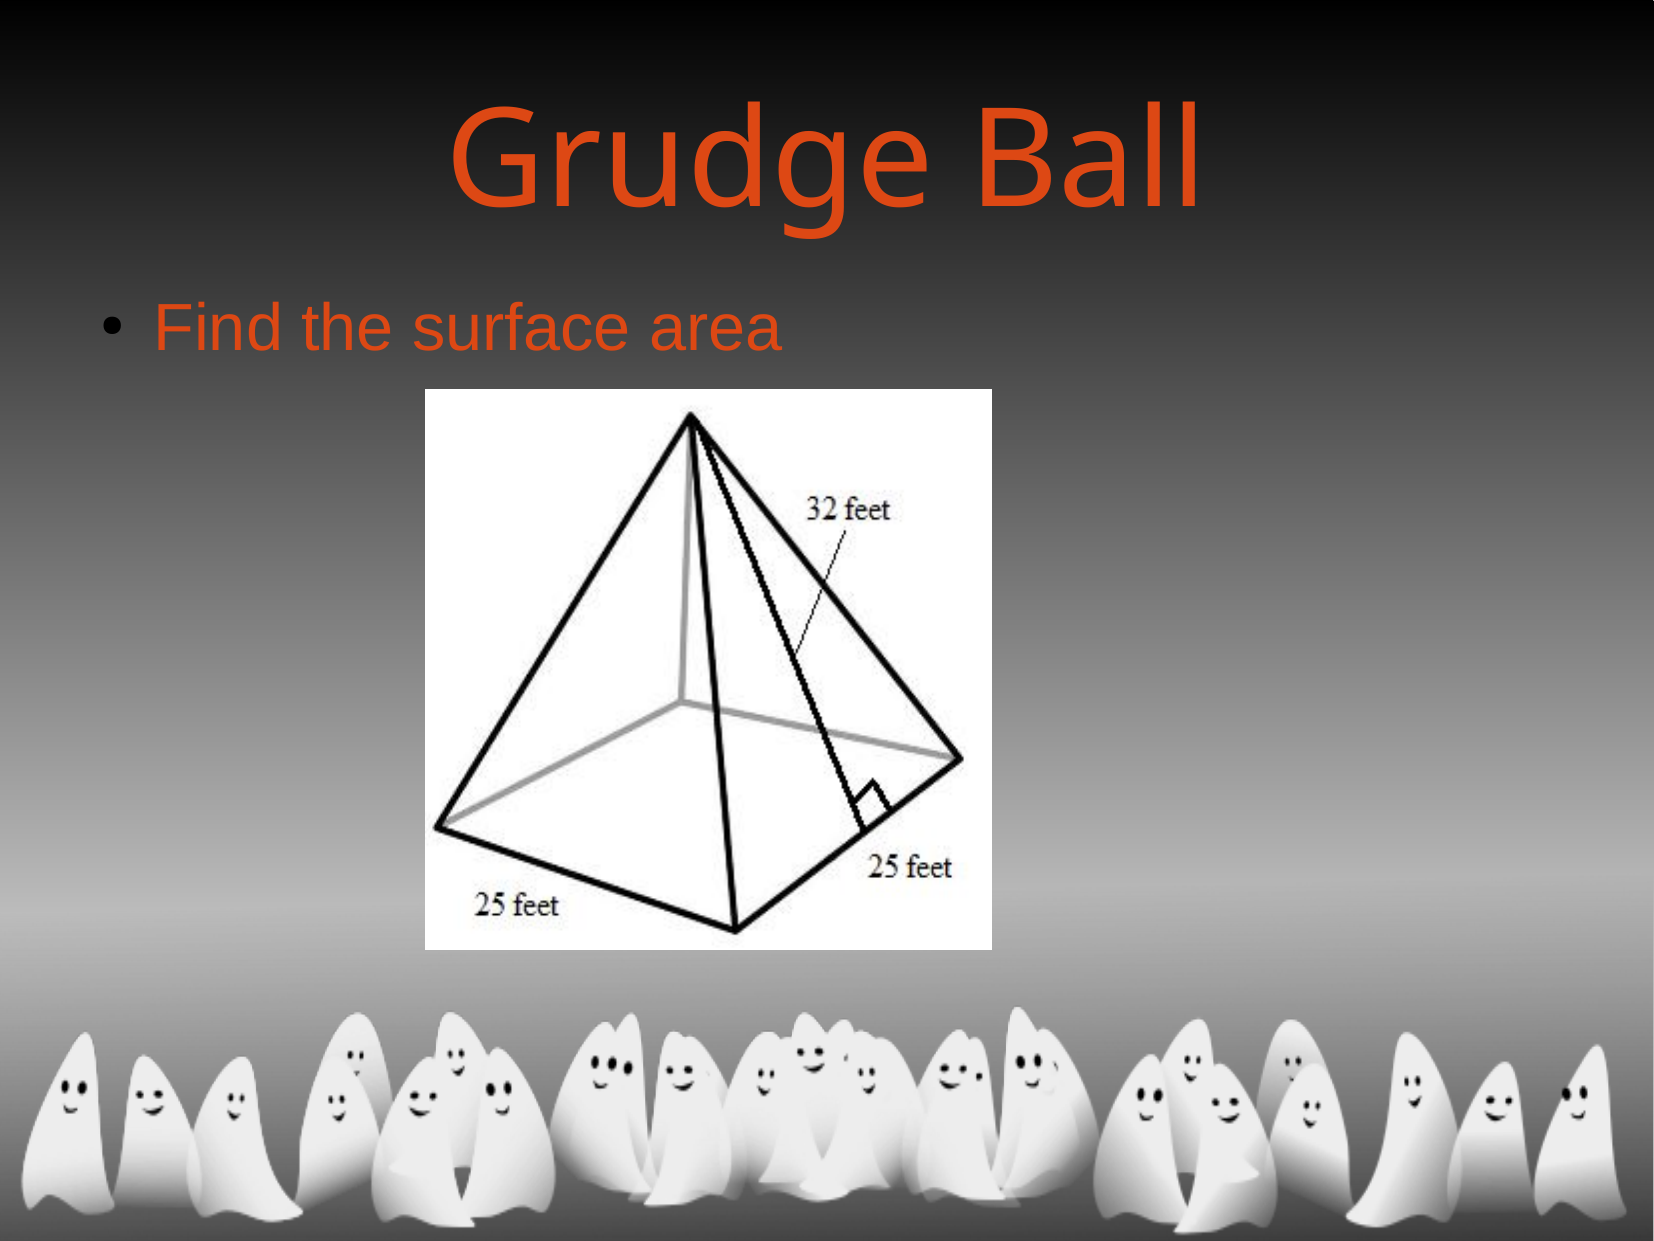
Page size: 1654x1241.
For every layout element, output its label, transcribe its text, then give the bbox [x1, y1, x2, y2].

list Find the surface area [82, 290, 1571, 873]
title Grudge Ball [82, 49, 1571, 257]
picture [0, 389, 1654, 1241]
